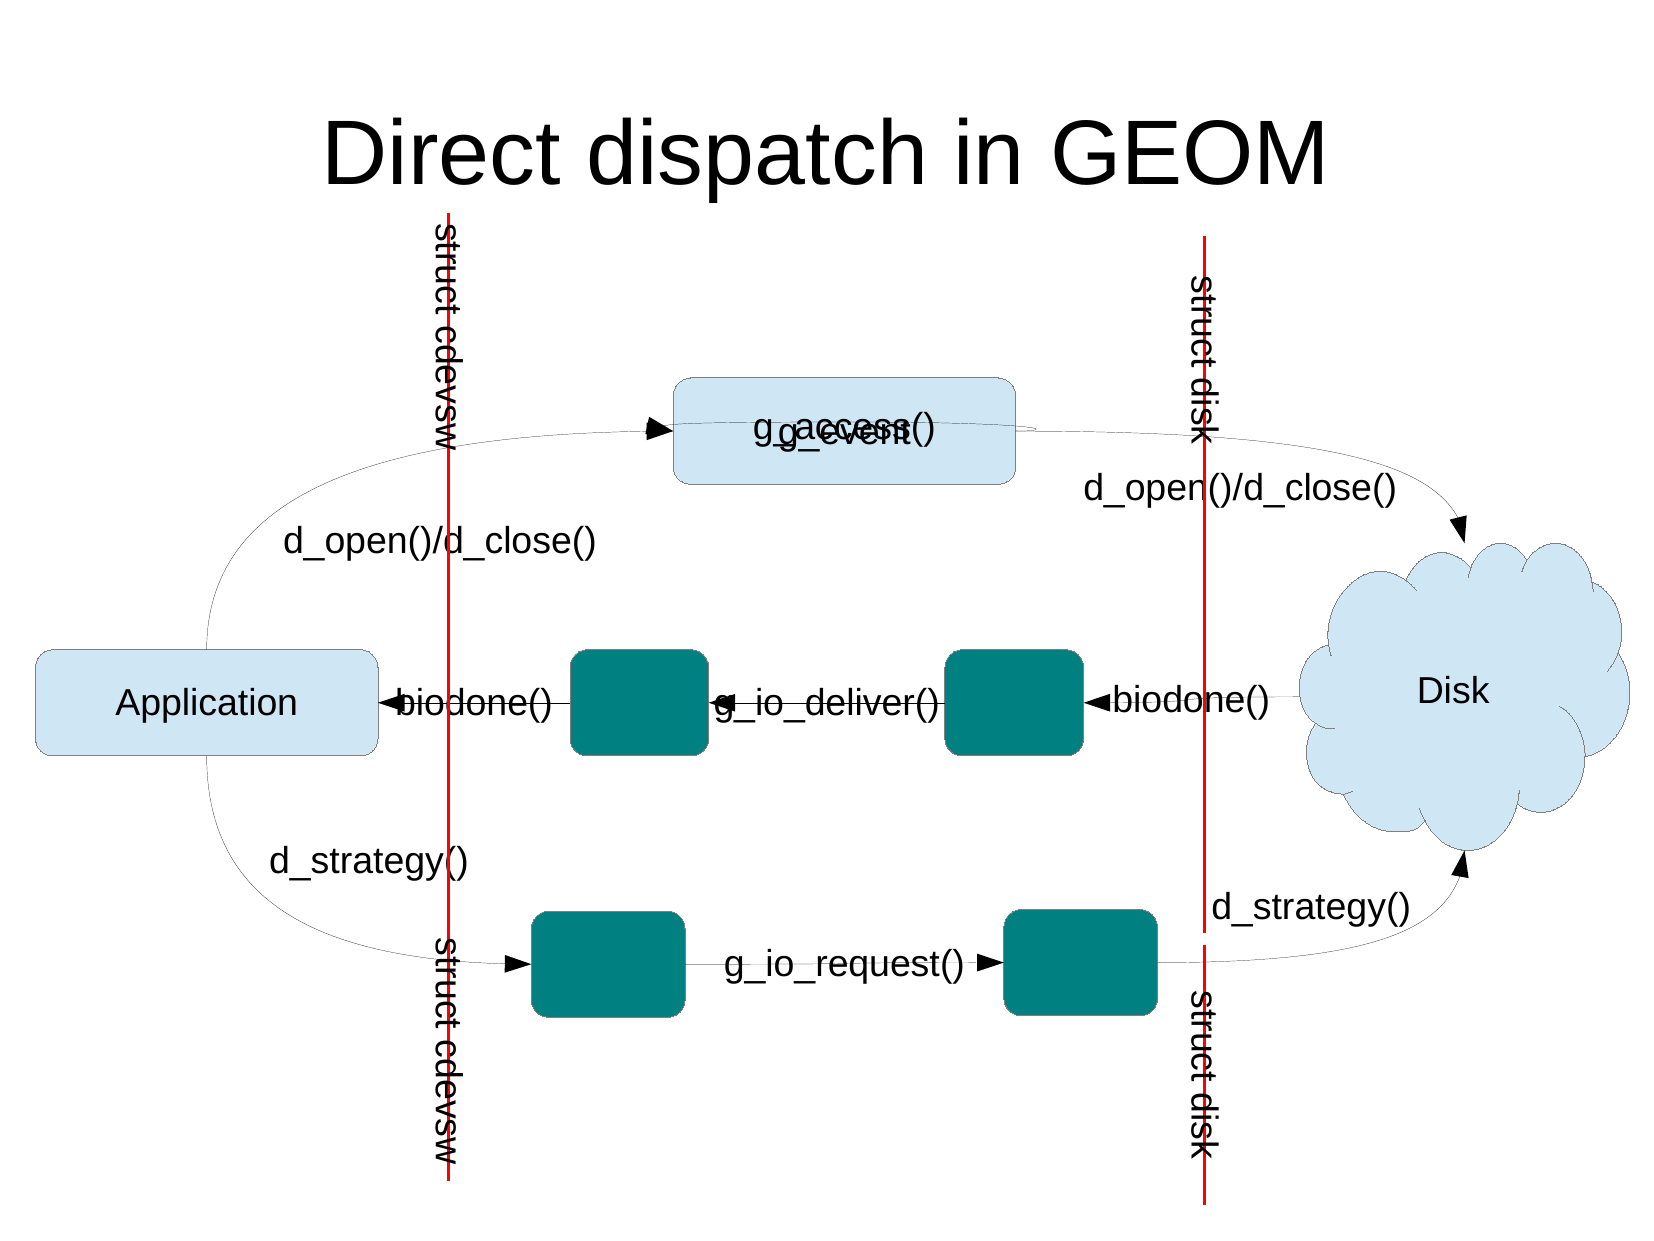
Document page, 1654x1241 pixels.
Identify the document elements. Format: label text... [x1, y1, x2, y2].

text_box [944, 649, 1084, 756]
text_box Application [35, 649, 379, 756]
text_box g_event [673, 423, 1016, 485]
text_box [1003, 909, 1158, 1016]
text_box g_event [757, 423, 767, 437]
text_box [570, 649, 709, 756]
text_box g_event [673, 377, 1016, 425]
text_box g_event [838, 423, 855, 441]
title Direct dispatch in GEOM [82, 49, 1571, 257]
text_box Disk [1299, 543, 1630, 851]
text_box [531, 911, 686, 1018]
